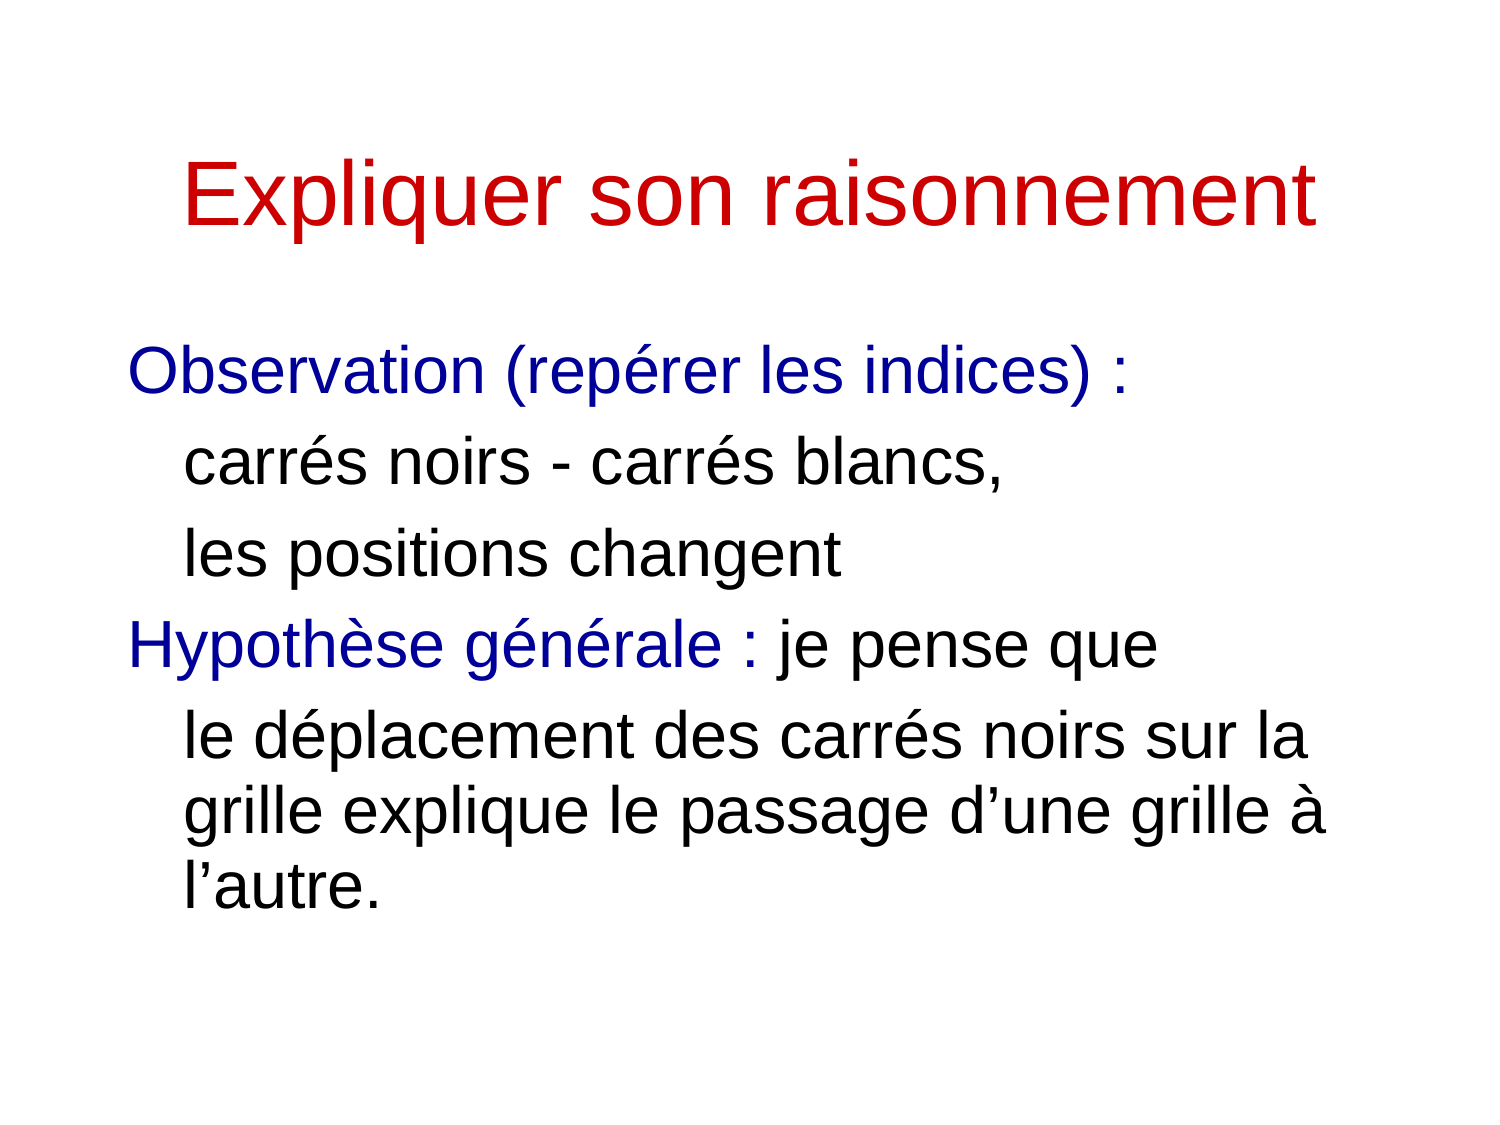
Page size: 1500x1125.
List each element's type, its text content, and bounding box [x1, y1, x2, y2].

title Expliquer son raisonnement [112, 99, 1388, 288]
list Observation (repérer les indices) : carrés noirs - carrés blancs, les positions changent Hypothèse générale : je pense que le déplacement des carrés noirs sur la grille explique le passage d’une grille à l’autre. [112, 324, 1388, 1001]
